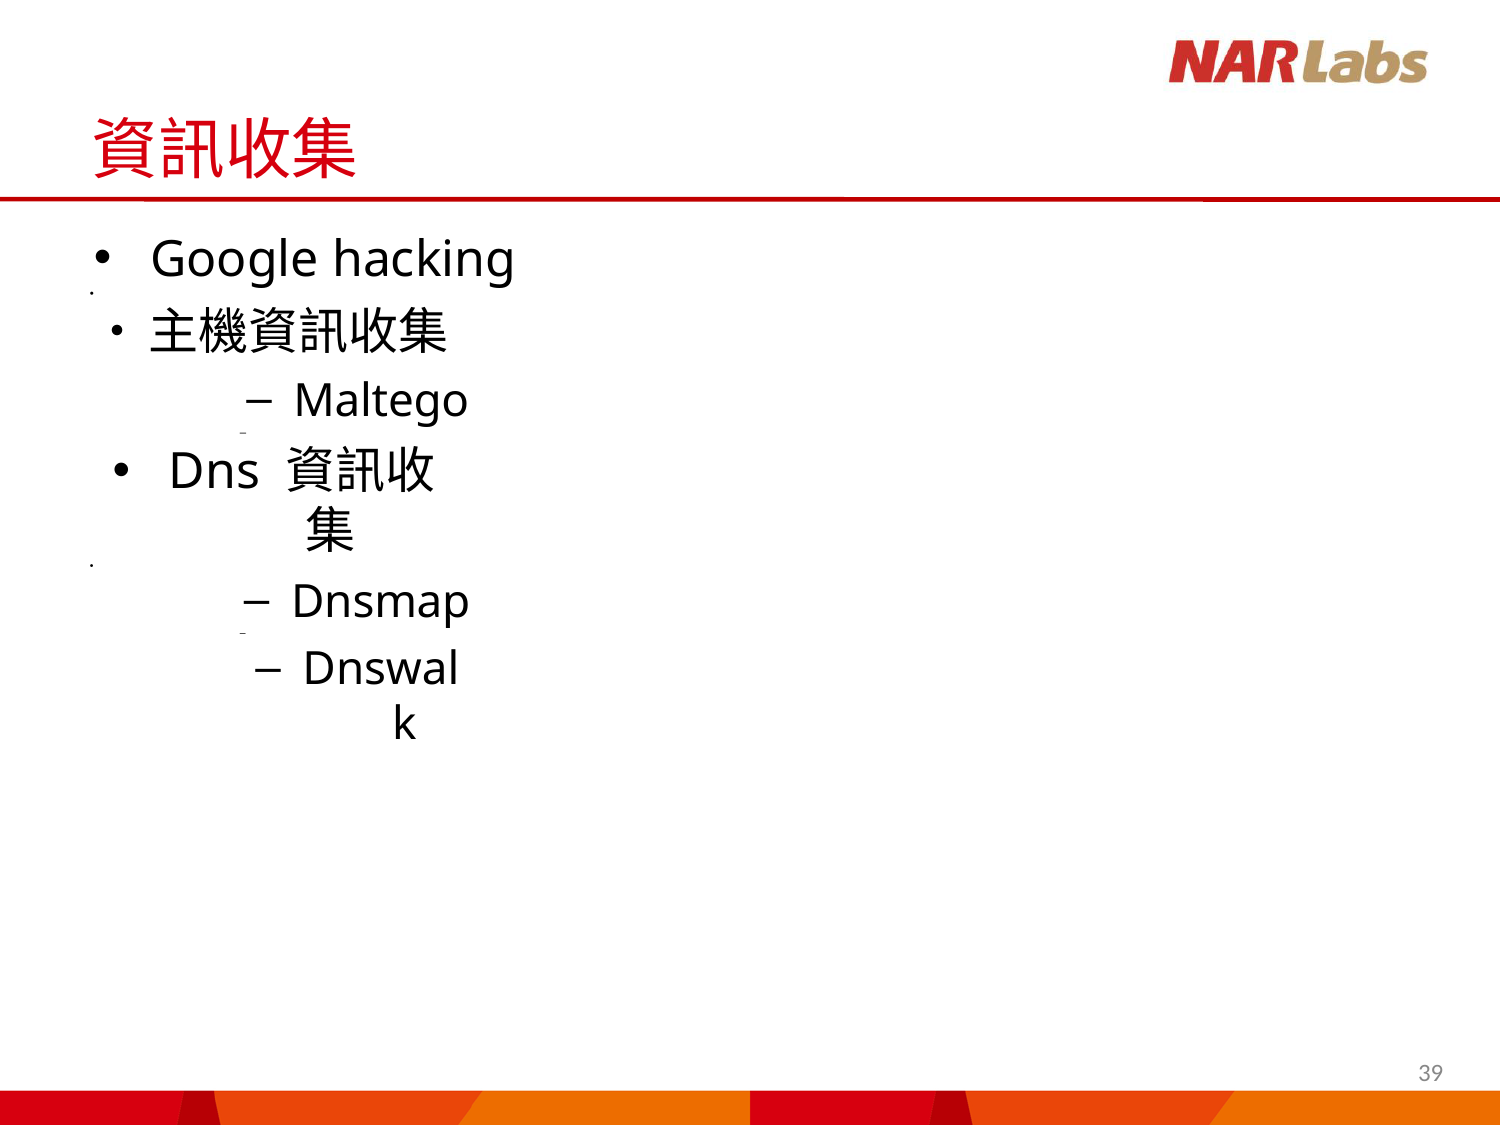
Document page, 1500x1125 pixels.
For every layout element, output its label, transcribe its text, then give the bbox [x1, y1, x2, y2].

text_box Google hacking • 主機資訊收集 Maltego Dns 資訊收集 Dnsmap Dnswalk [89, 226, 521, 630]
text_box 31 [1414, 1056, 1448, 1090]
title 資訊收集 [89, 107, 1411, 189]
